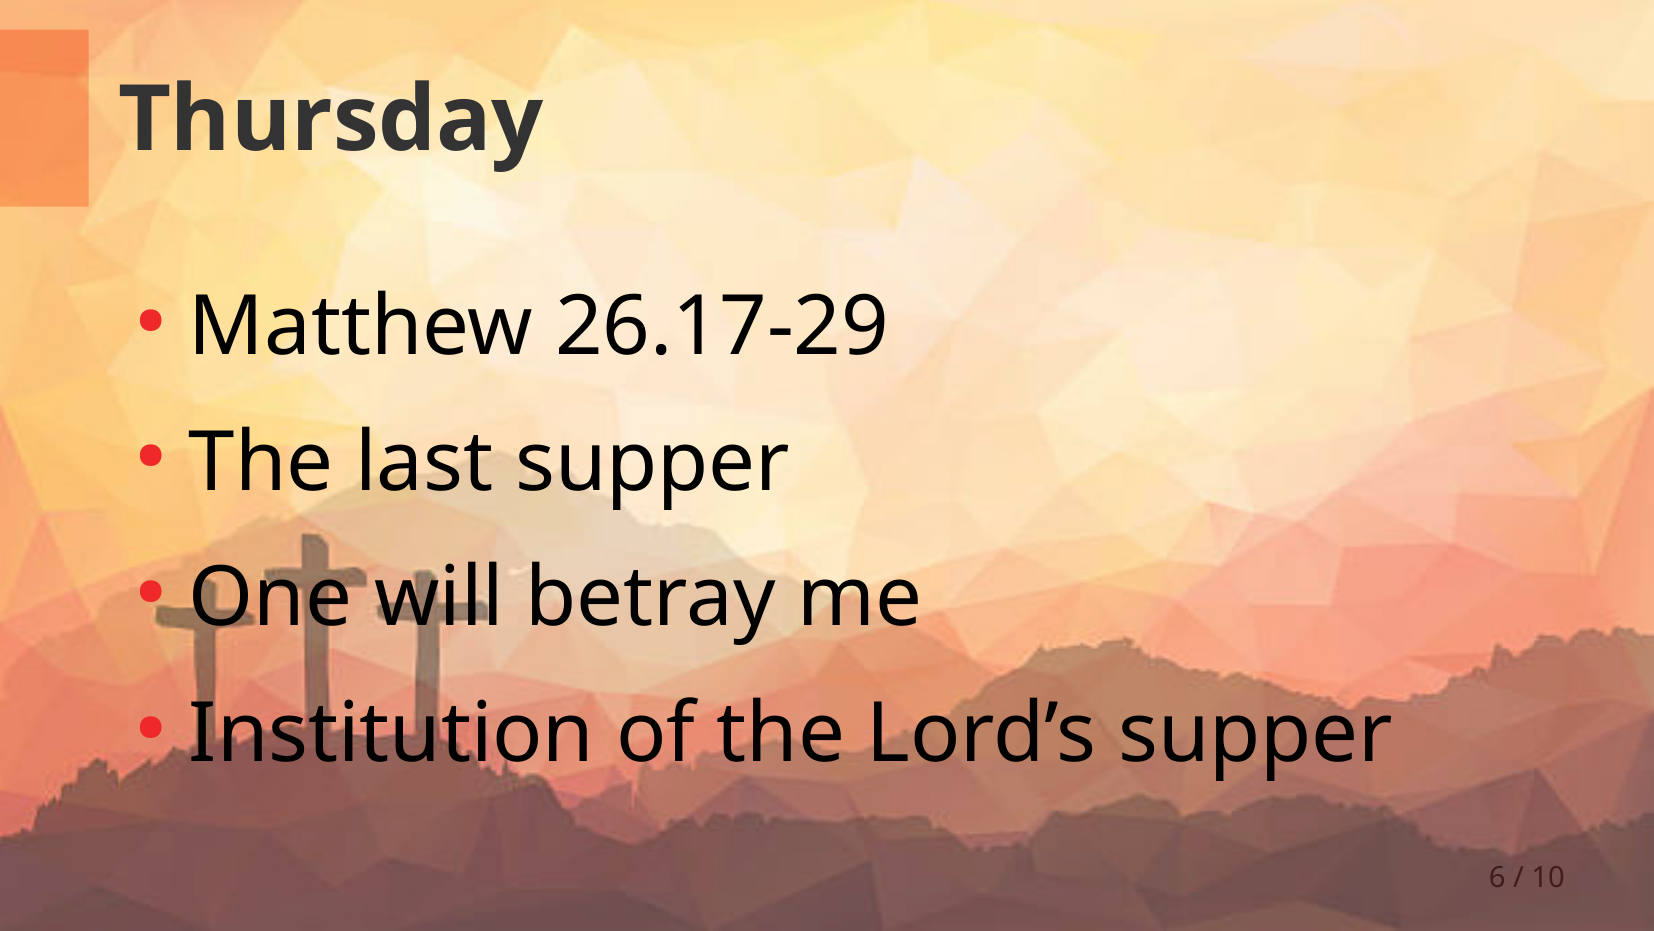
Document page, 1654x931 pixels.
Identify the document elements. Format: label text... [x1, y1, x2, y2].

list Matthew 26.17-29 The last supper One will betray me Institution of the Lord’s supper [118, 265, 1536, 806]
title Thursday [118, 37, 1571, 193]
picture [0, 0, 1654, 931]
